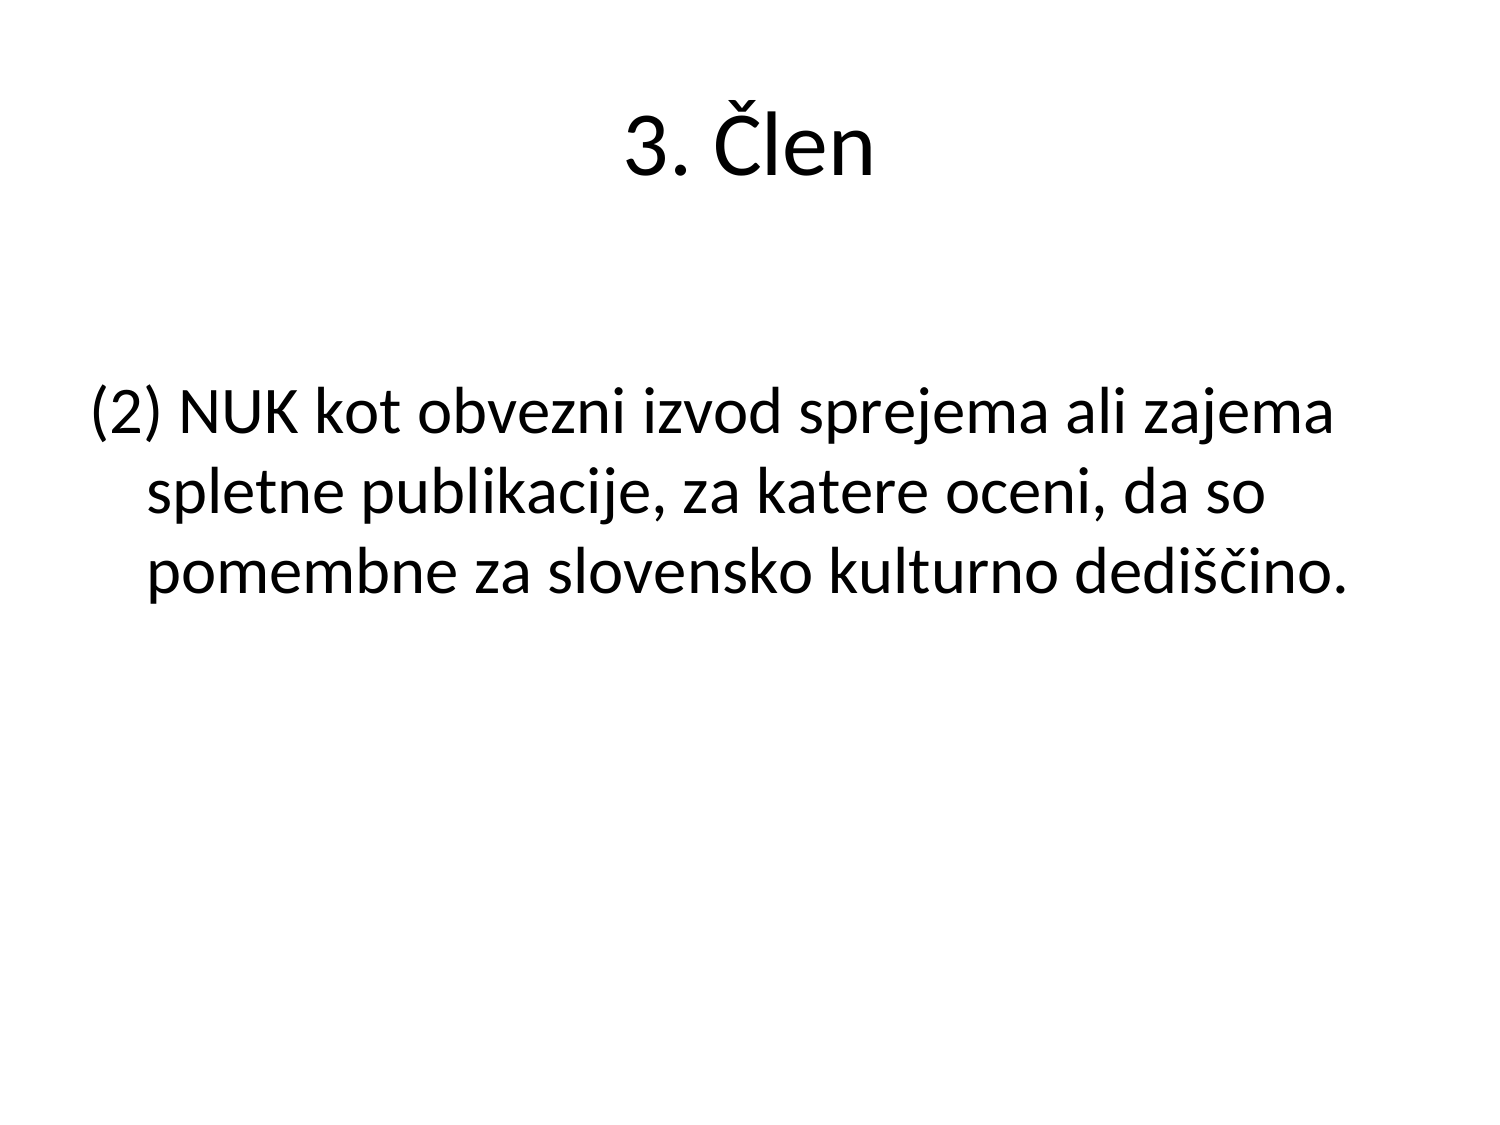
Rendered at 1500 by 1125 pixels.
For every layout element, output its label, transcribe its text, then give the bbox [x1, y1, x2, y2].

list (2) NUK kot obvezni izvod sprejema ali zajema spletne publikacije, za katere oceni, da so pomembne za slovensko kulturno dediščino. [75, 262, 1426, 1006]
title 3. Člen [75, 45, 1426, 233]
